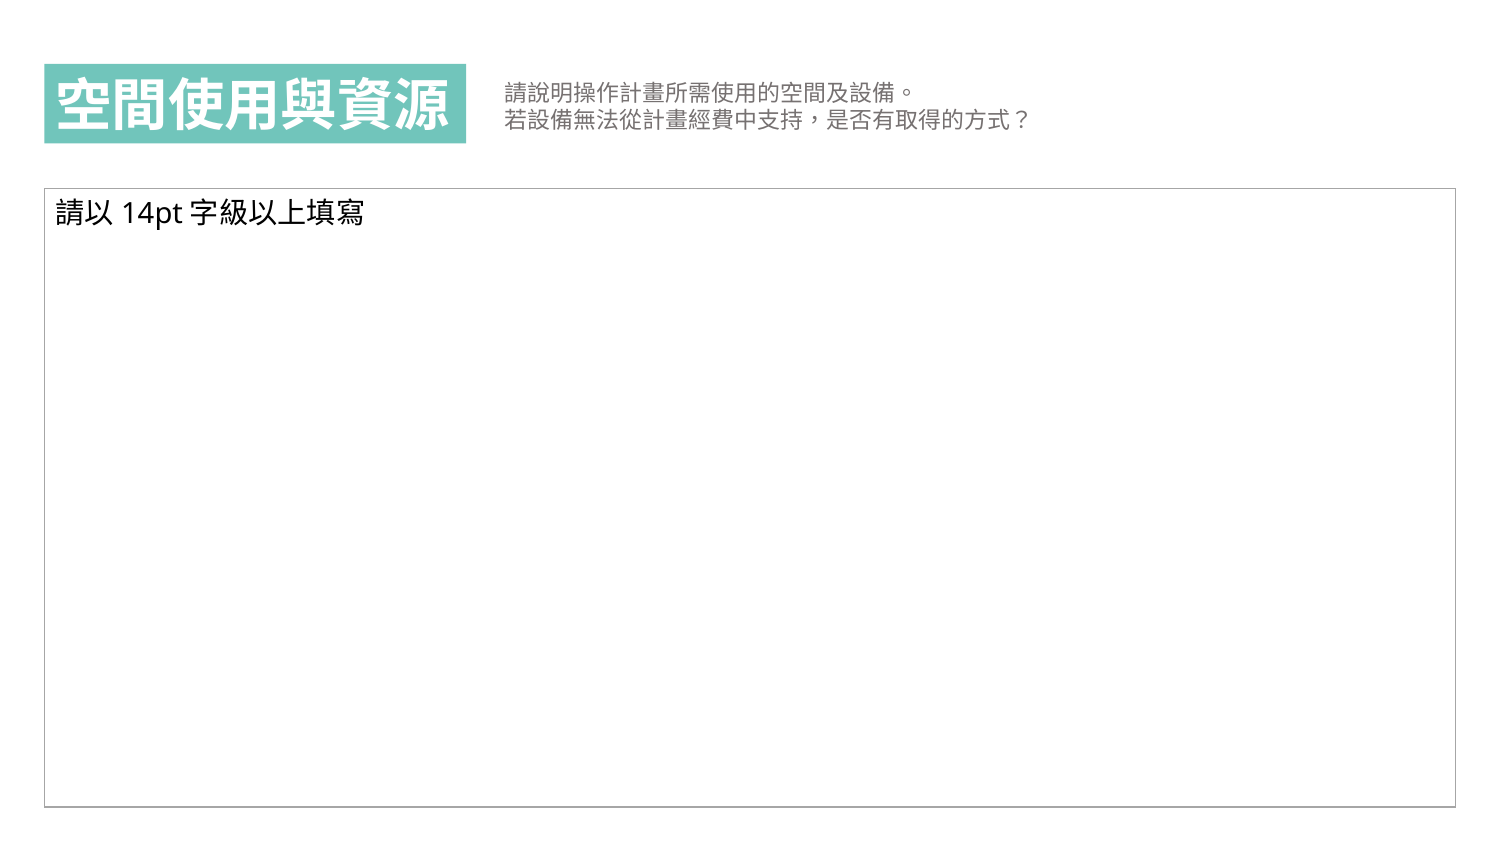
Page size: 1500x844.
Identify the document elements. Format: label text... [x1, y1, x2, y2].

text_box 請以14pt字級以上填寫 [44, 188, 1456, 807]
text_box 空間使用與資源 [44, 63, 467, 144]
text_box 請說明操作計畫所需使用的空間及設備。 若設備無法從計畫經費中支持，是否有取得的方式？ [493, 72, 1086, 140]
